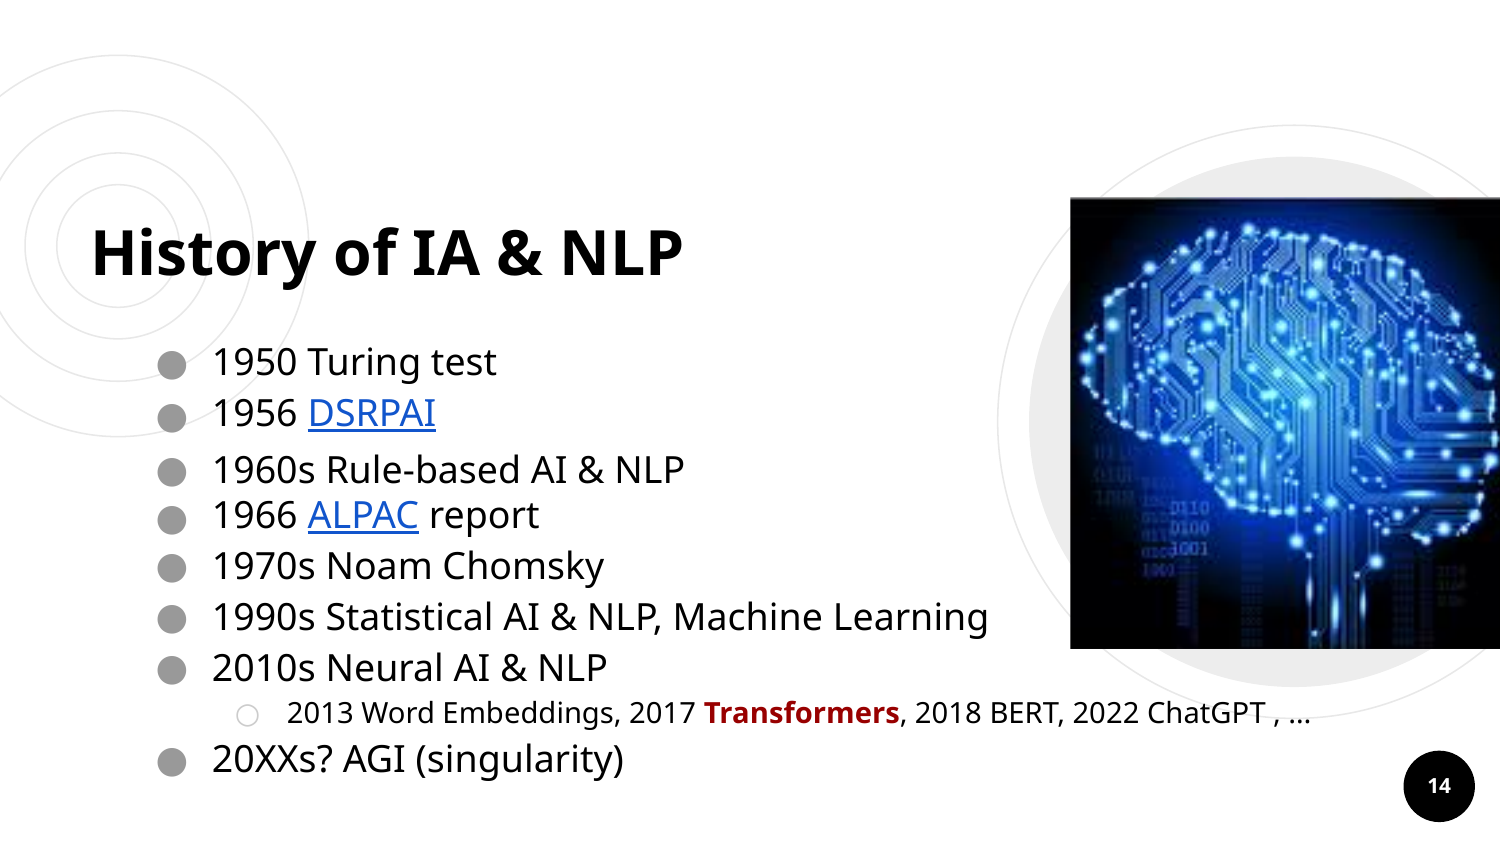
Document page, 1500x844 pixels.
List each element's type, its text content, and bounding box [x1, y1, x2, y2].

list 1950 Turing test 1956 DSRPAI 1960s Rule-based AI & NLP 1966 ALPAC report 1970s Noam Chomsky 1990s Statistical AI & NLP, Machine Learning 2010s Neural AI & NLP 2013 Word Embeddings, 2017 Transformers, 2018 BERT, 2022 ChatGPT , … 20XXs? AGI (singularity) [121, 323, 1388, 836]
picture [1070, 197, 1500, 649]
slide_number 1 [1403, 750, 1475, 823]
title History of IA & NLP [75, 78, 1178, 304]
